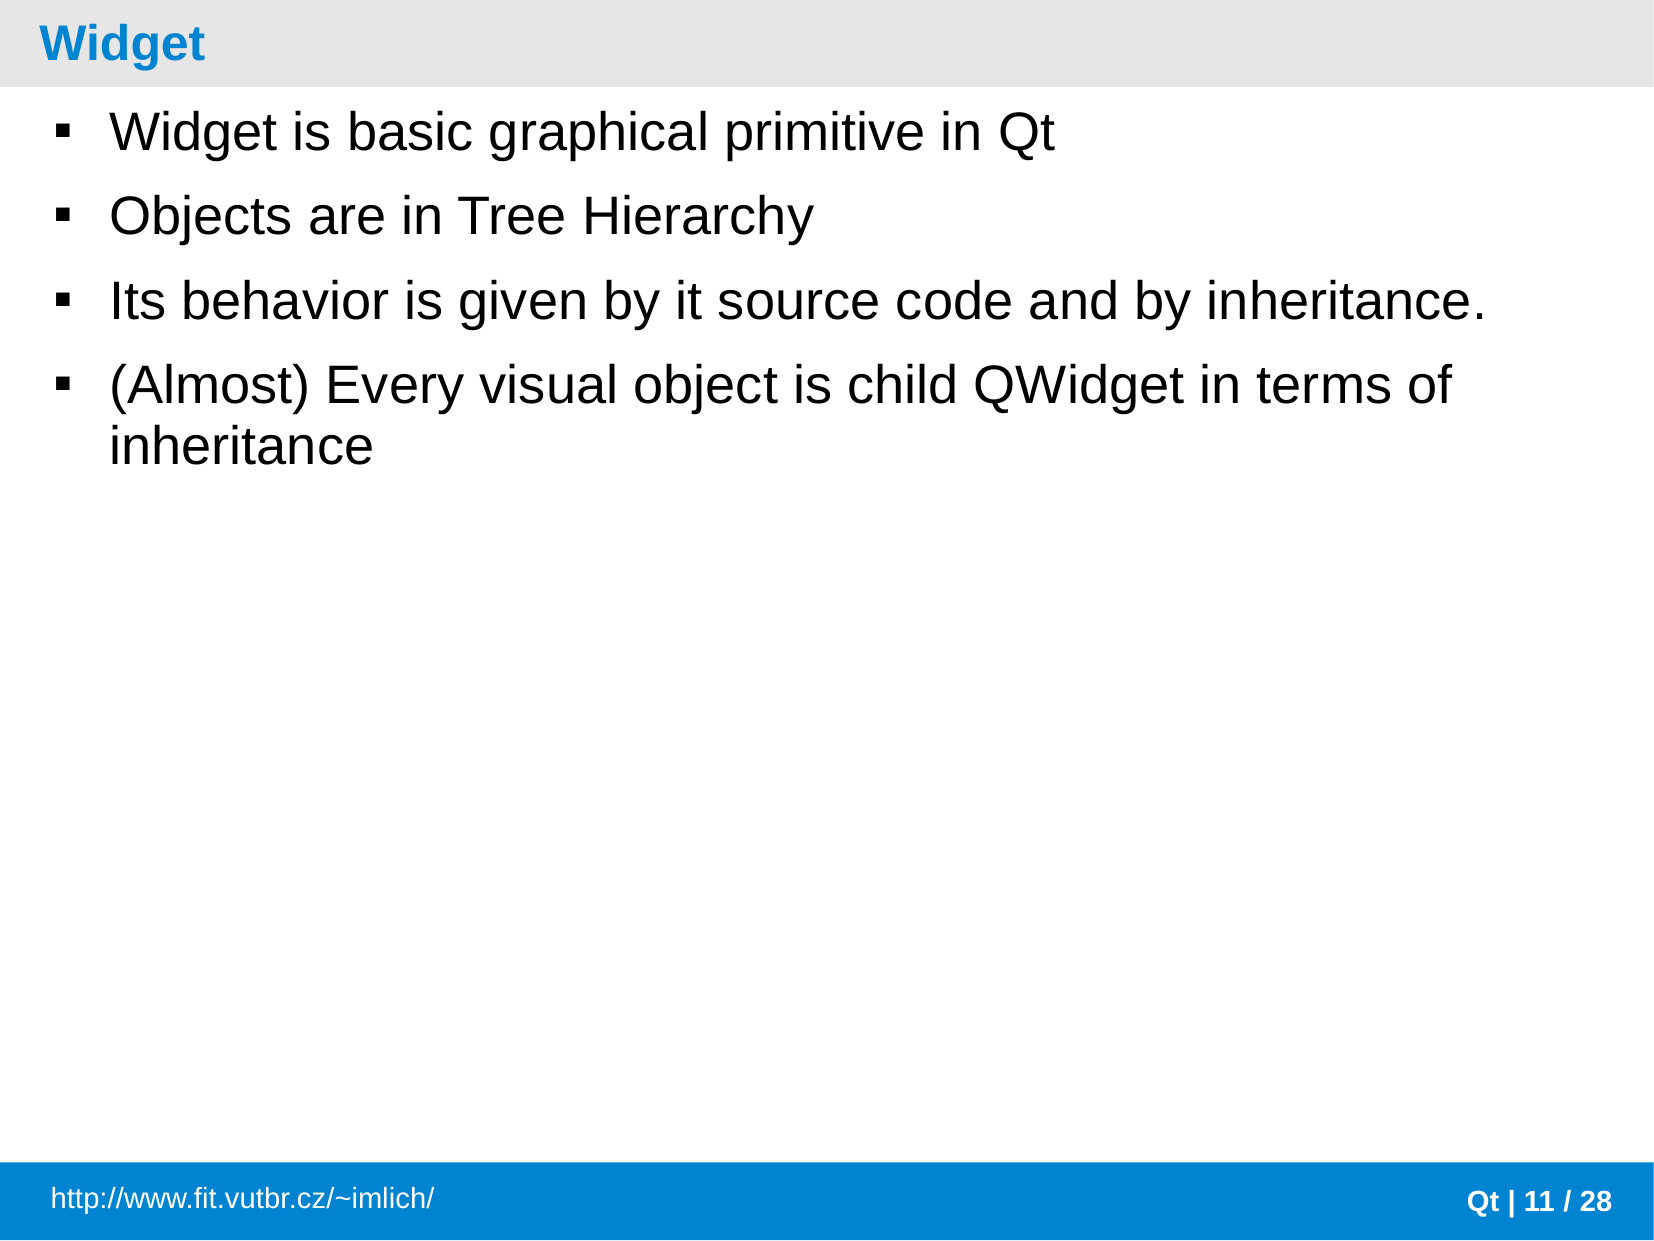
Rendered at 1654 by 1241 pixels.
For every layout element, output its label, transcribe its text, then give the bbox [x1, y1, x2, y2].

list Widget is basic graphical primitive in Qt Objects are in Tree Hierarchy Its behavior is given by it source code and by inheritance. (Almost) Every visual object is child QWidget in terms of inheritance [38, 101, 1616, 1126]
title Widget [39, 5, 1615, 81]
